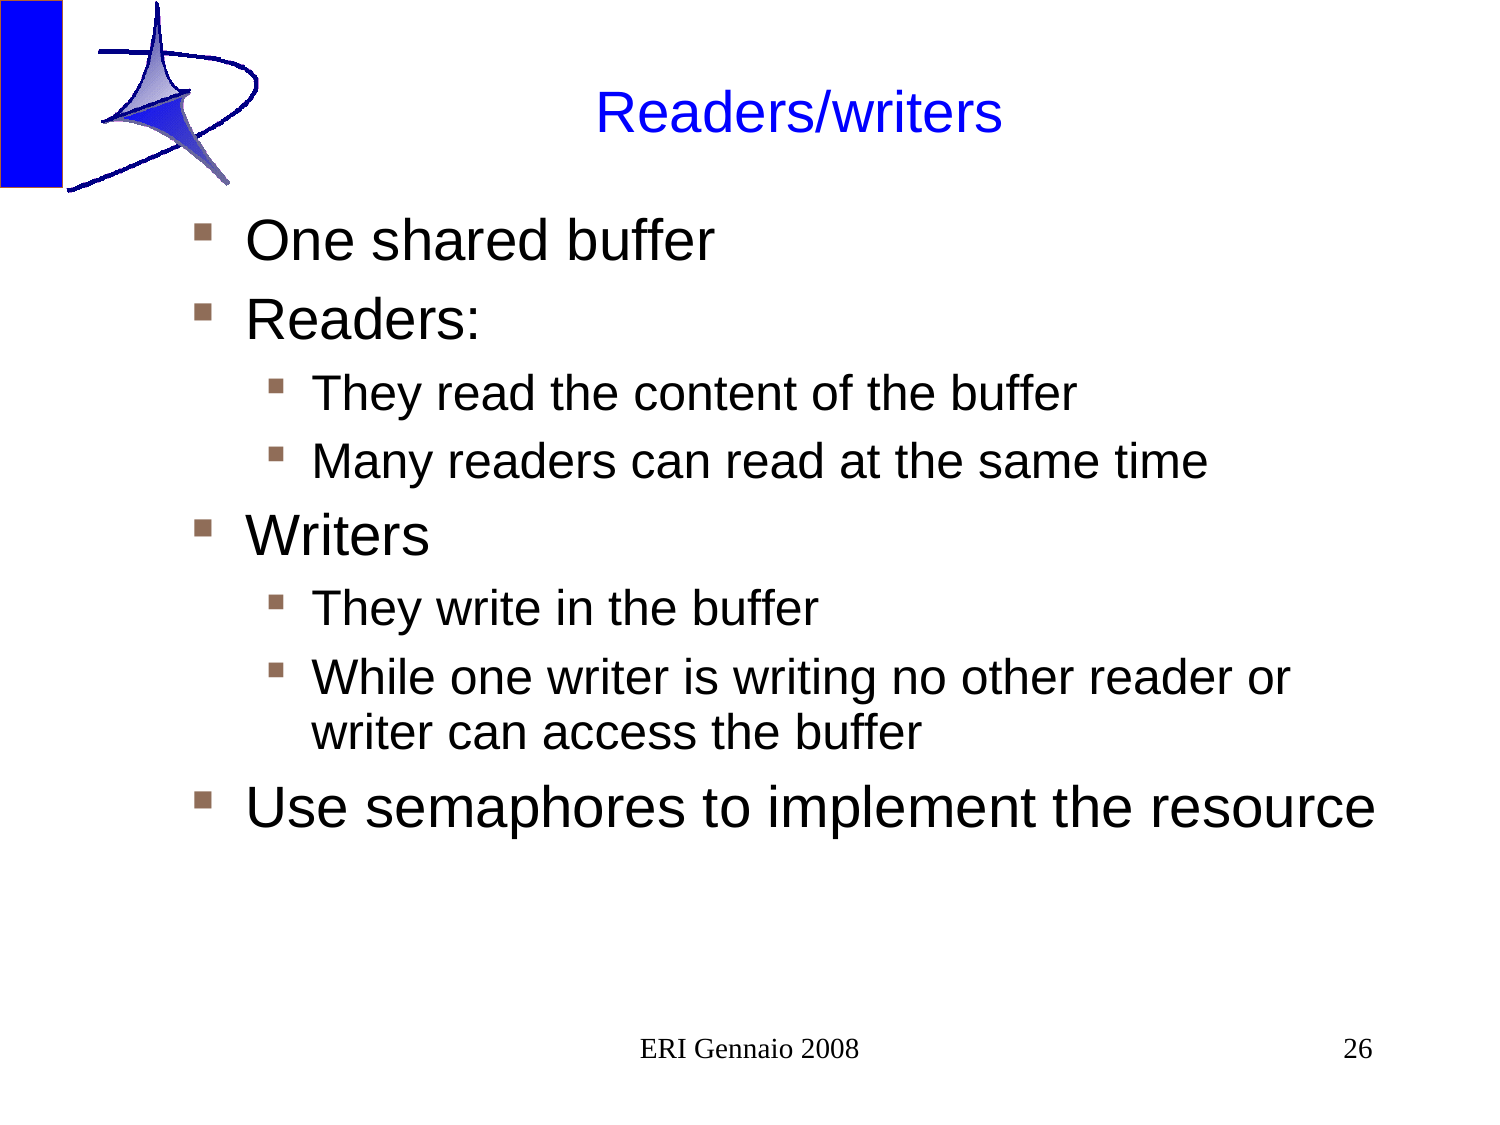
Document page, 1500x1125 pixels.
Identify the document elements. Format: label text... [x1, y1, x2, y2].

list One shared buffer Readers: They read the content of the buffer Many readers can read at the same time Writers They write in the buffer While one writer is writing no other reader or writer can access the buffer Use semaphores to implement the resource [174, 199, 1425, 1020]
picture [62, 0, 263, 197]
title Readers/writers [174, 62, 1425, 163]
